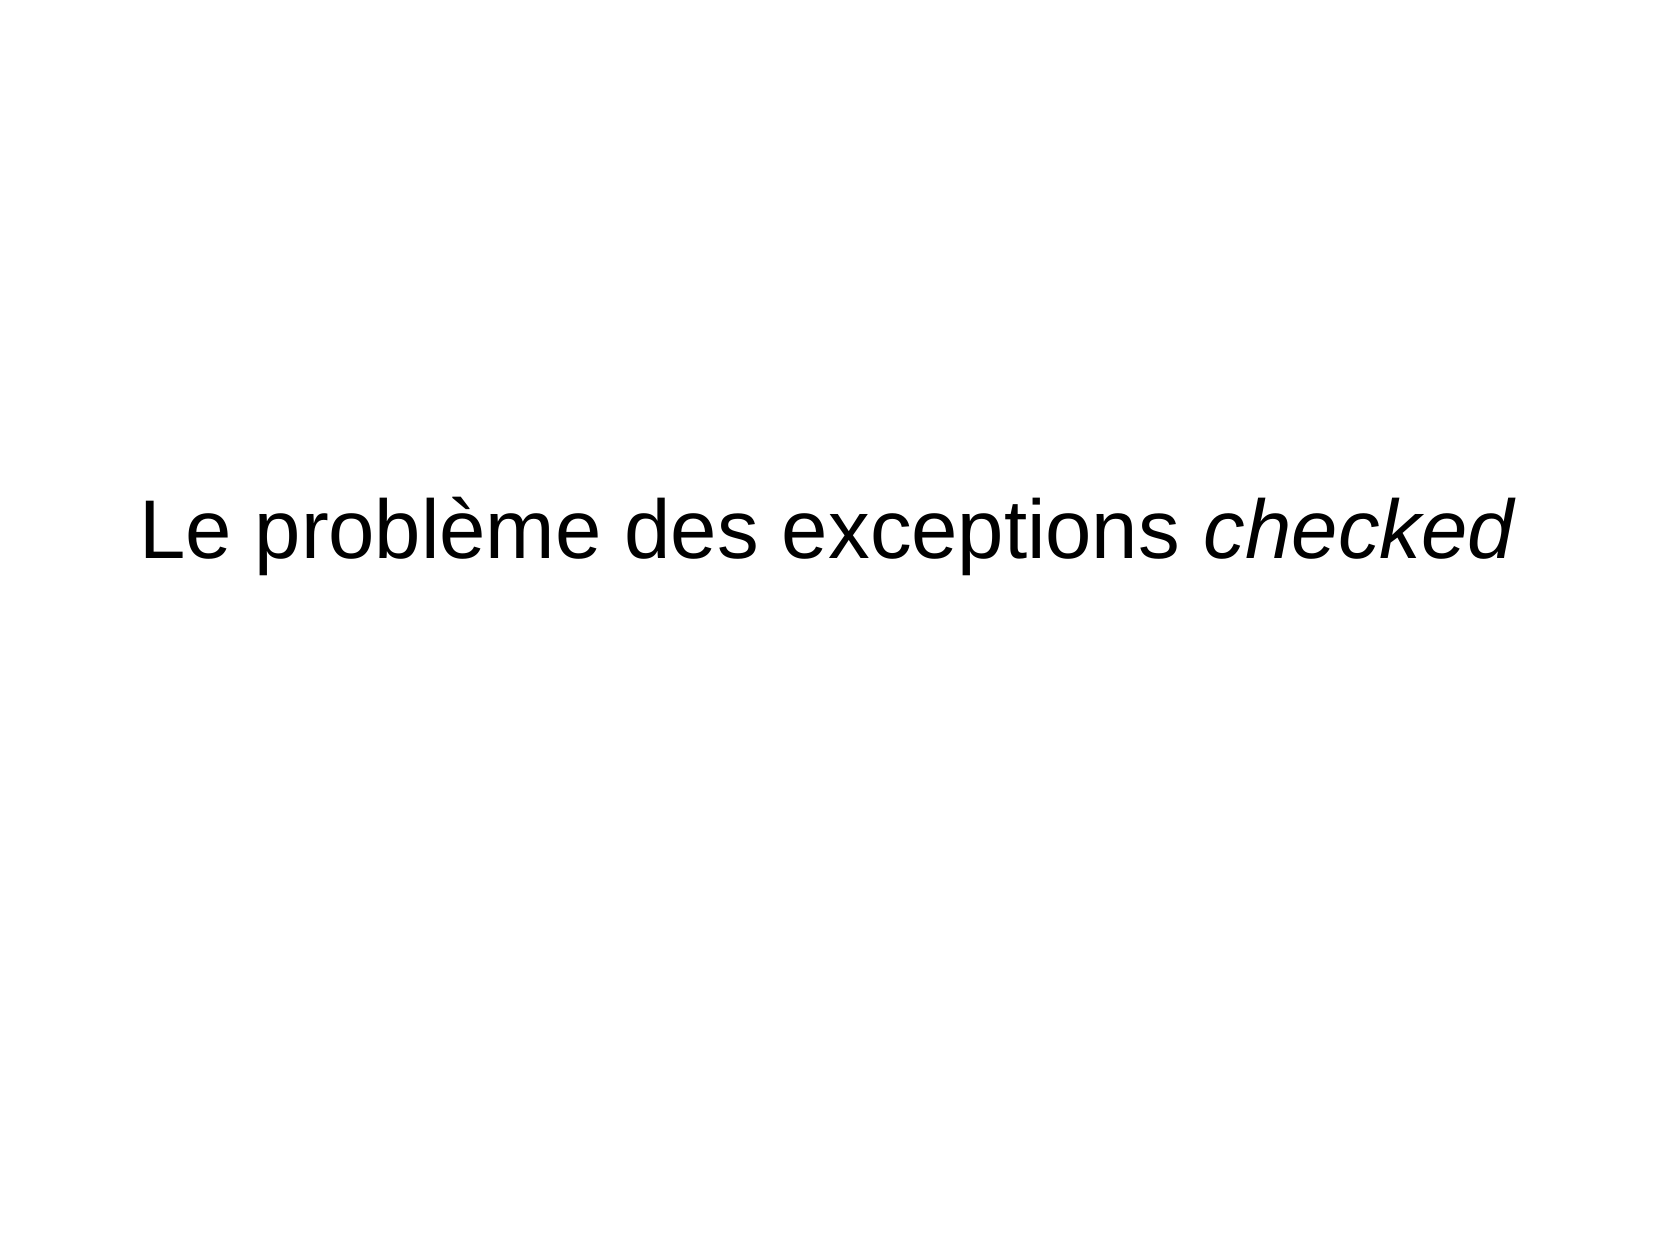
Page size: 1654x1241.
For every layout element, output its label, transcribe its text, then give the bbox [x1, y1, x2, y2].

subtitle Le problème des exceptions checked [82, 49, 1571, 1010]
